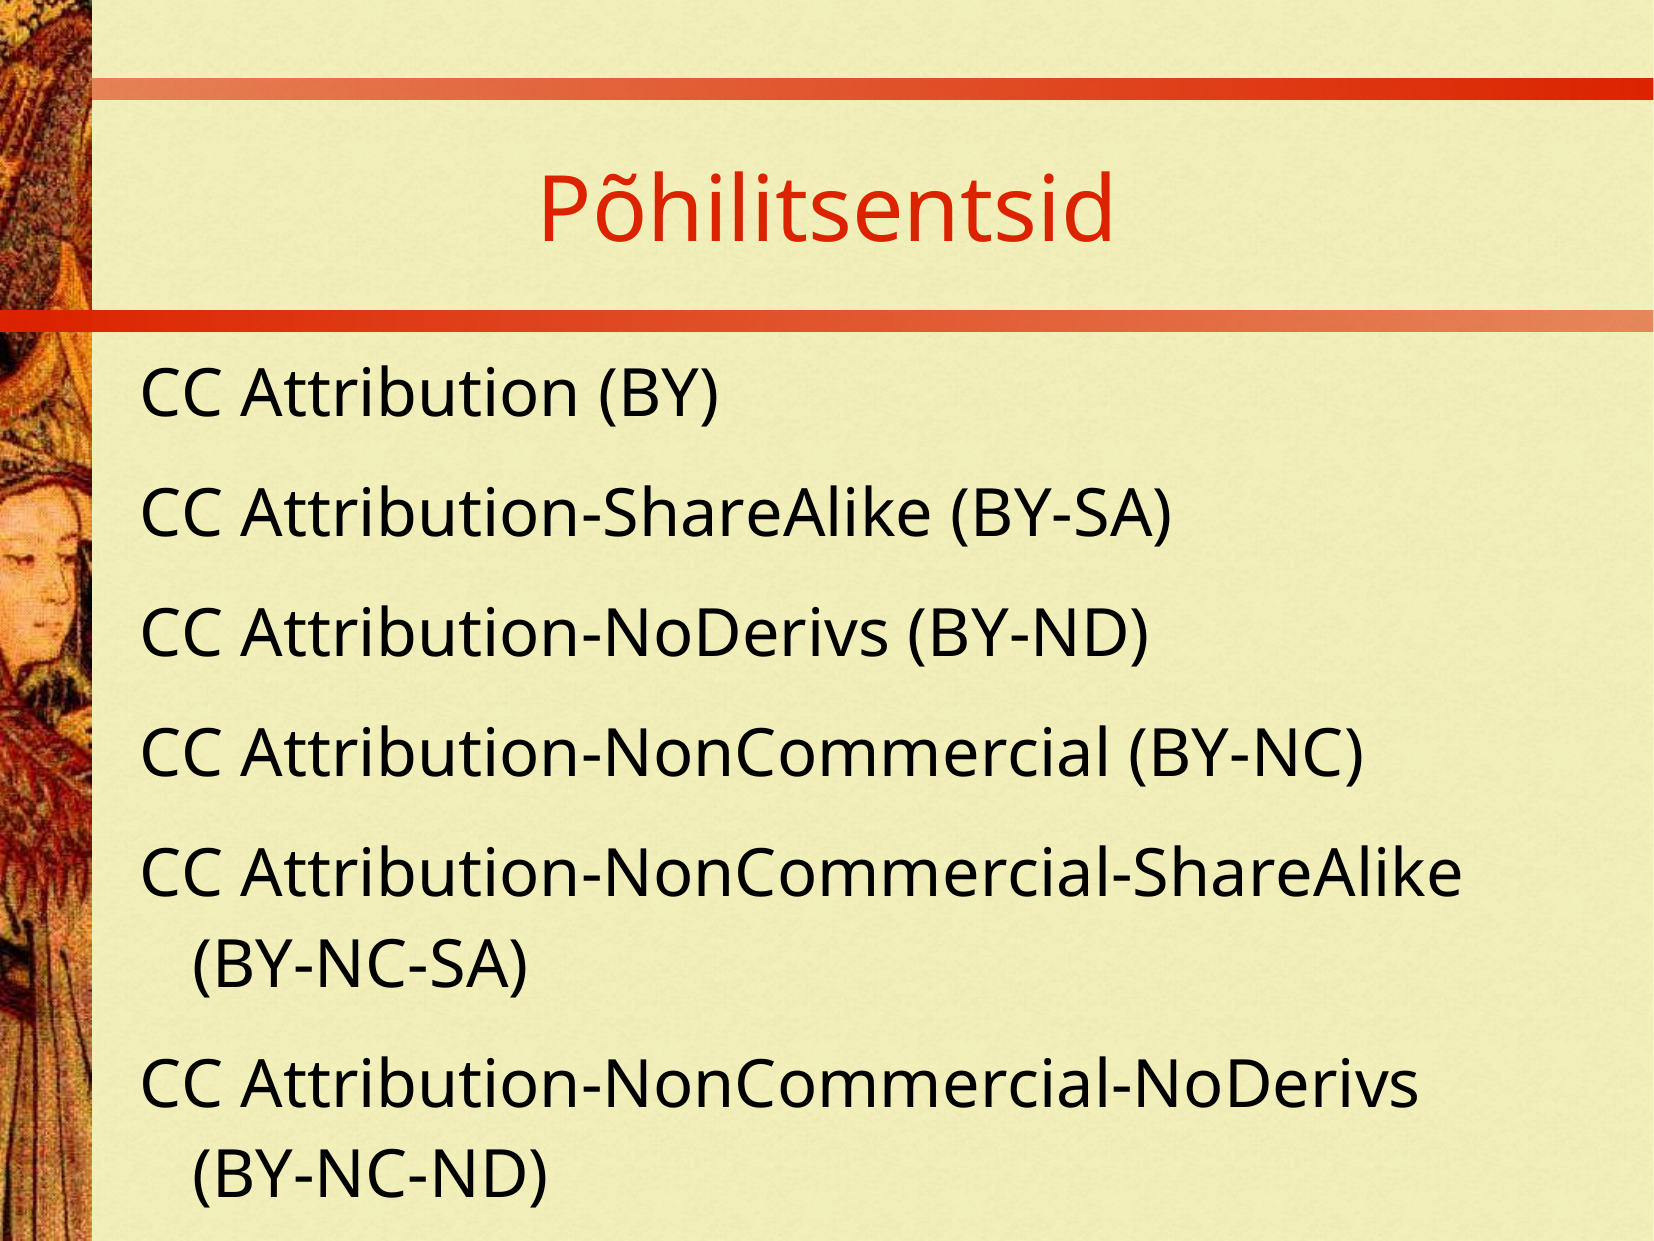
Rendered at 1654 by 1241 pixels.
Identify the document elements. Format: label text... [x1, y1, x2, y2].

list CC Attribution (BY) CC Attribution-ShareAlike (BY-SA) CC Attribution-NoDerivs (BY-ND) CC Attribution-NonCommercial (BY-NC) CC Attribution-NonCommercial-ShareAlike (BY-NC-SA) CC Attribution-NonCommercial-NoDerivs (BY-NC-ND) [121, 344, 1534, 1127]
picture [0, 332, 1654, 1241]
title Põhilitsentsid [121, 102, 1534, 311]
picture [0, 0, 1654, 310]
